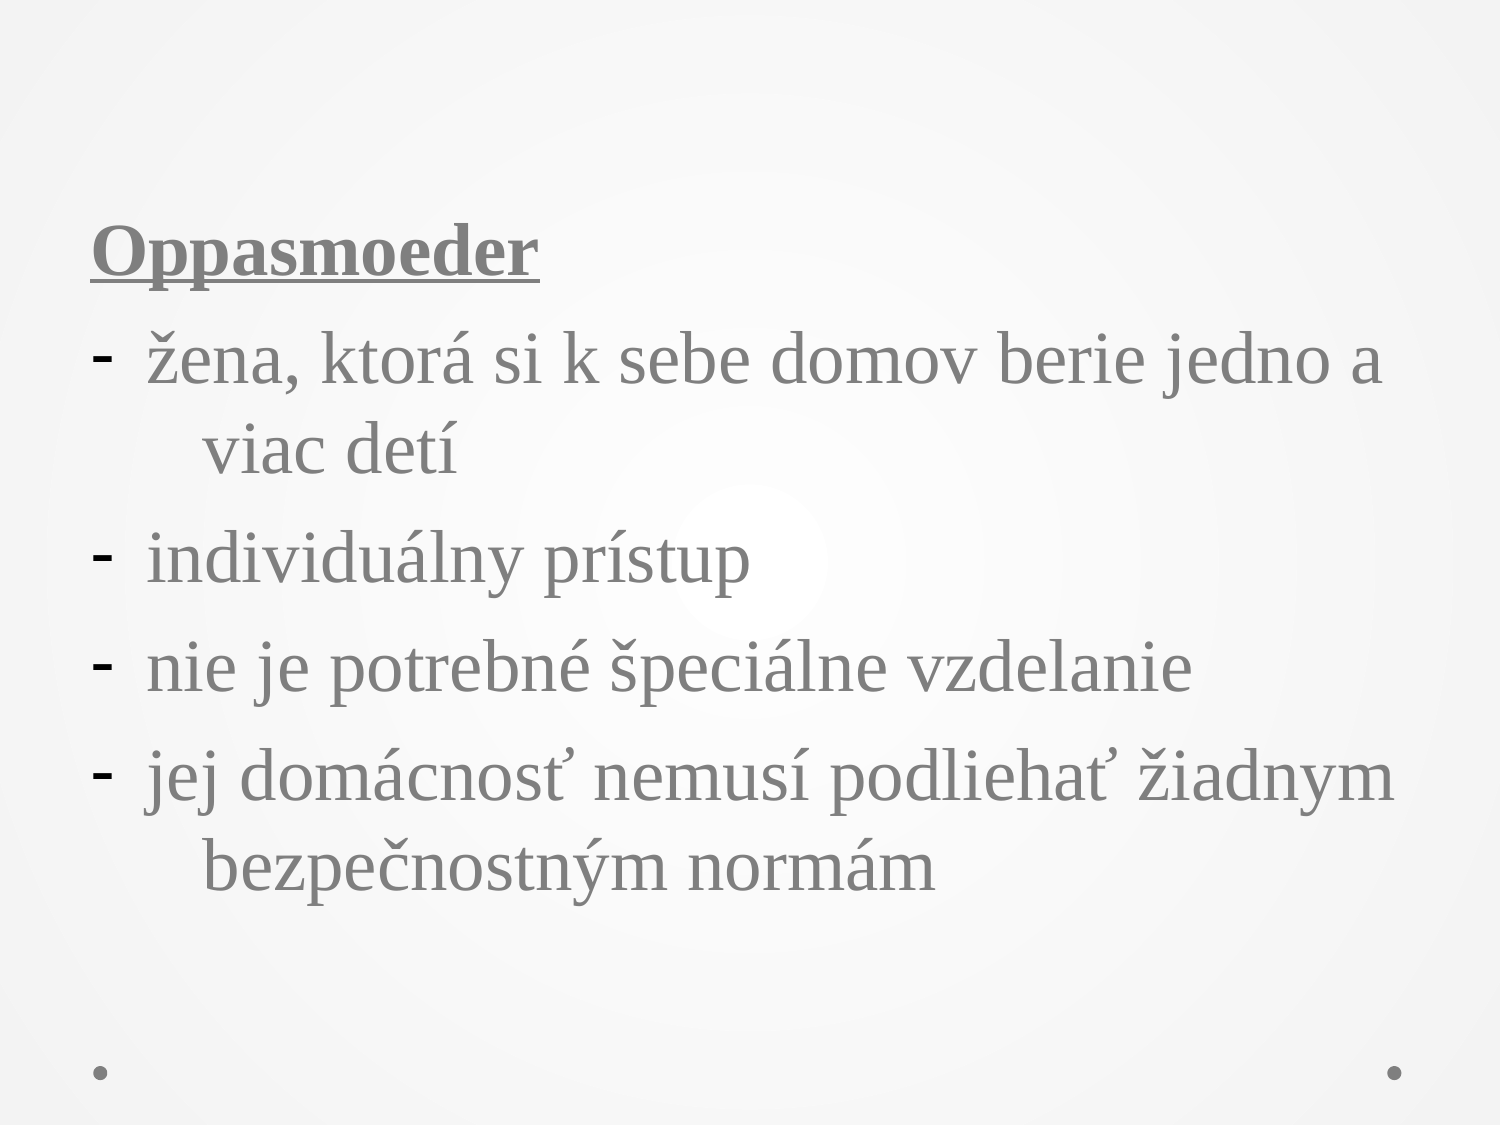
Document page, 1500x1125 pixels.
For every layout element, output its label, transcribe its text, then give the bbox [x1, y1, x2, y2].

list Oppasmoeder žena, ktorá si k sebe domov berie jedno a viac detí individuálny prístup nie je potrebné špeciálne vzdelanie jej domácnosť nemusí podliehať žiadnym bezpečnostným normám [75, 113, 1426, 1005]
